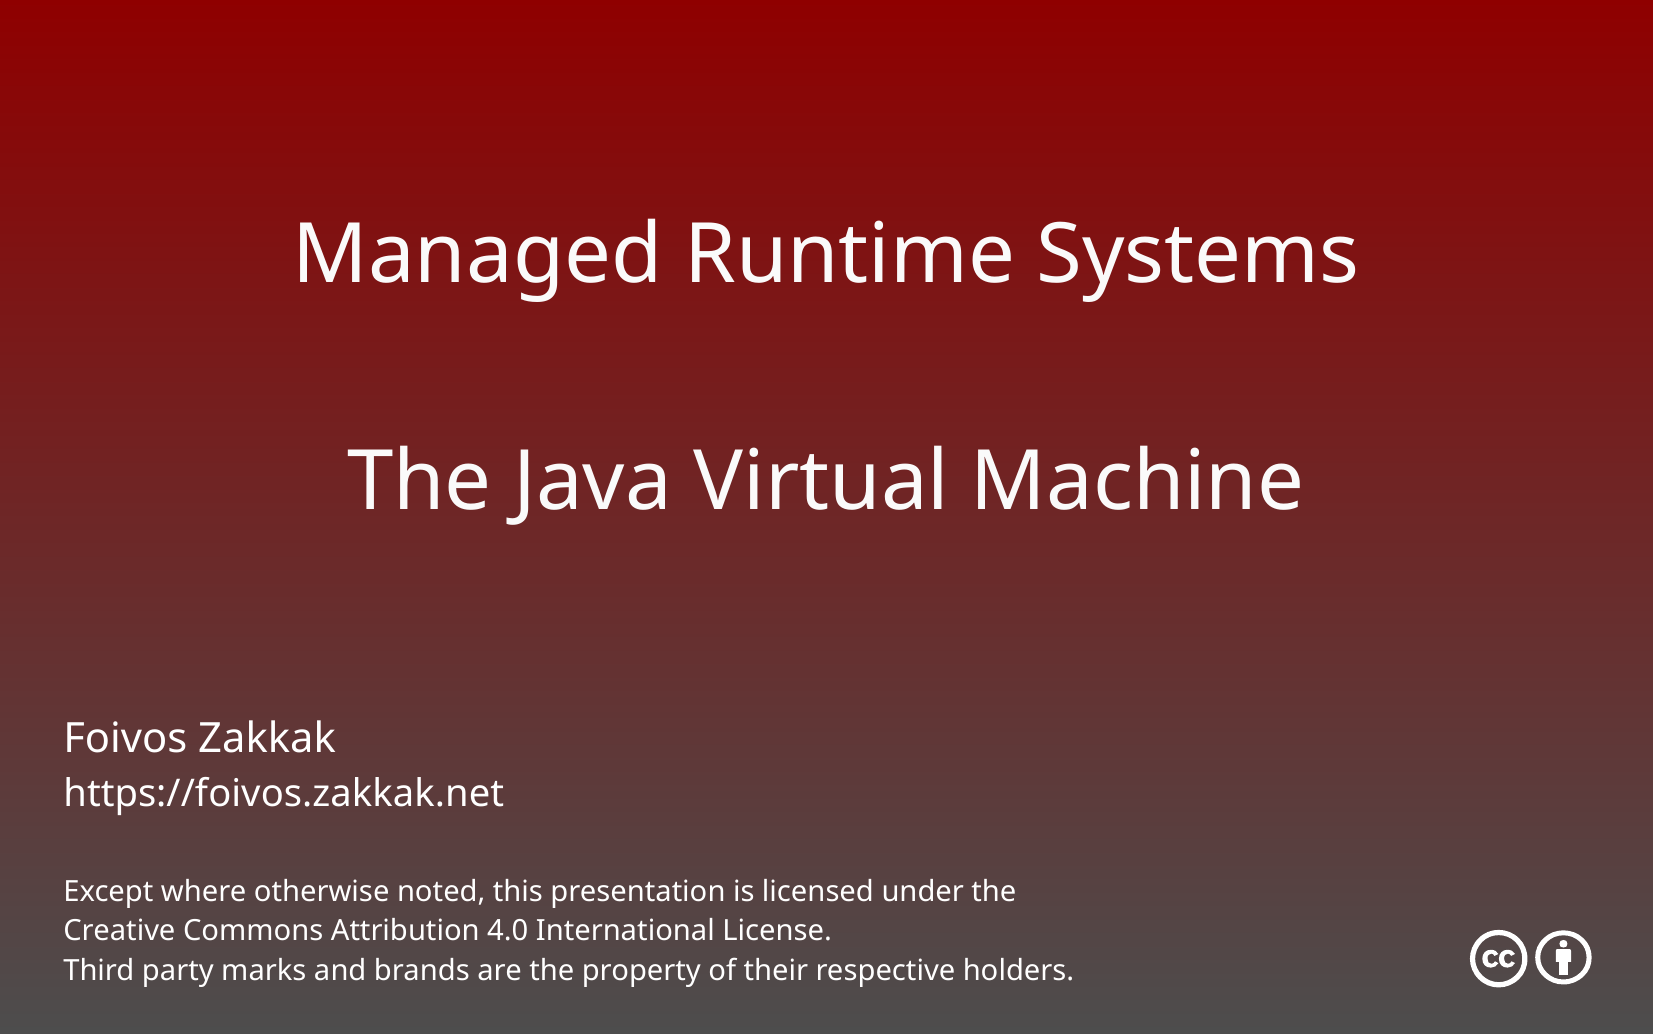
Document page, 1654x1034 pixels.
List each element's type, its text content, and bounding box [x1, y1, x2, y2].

title Managed Runtime Systems The Java Virtual Machine [58, 44, 1594, 683]
text_box Foivos Zakkak https://foivos.zakkak.net Except where otherwise noted, this presentation is licensed under the Creative Commons Attribution 4.0 International License. Third party marks and brands are the property of their respective holders. [63, 696, 1599, 1001]
